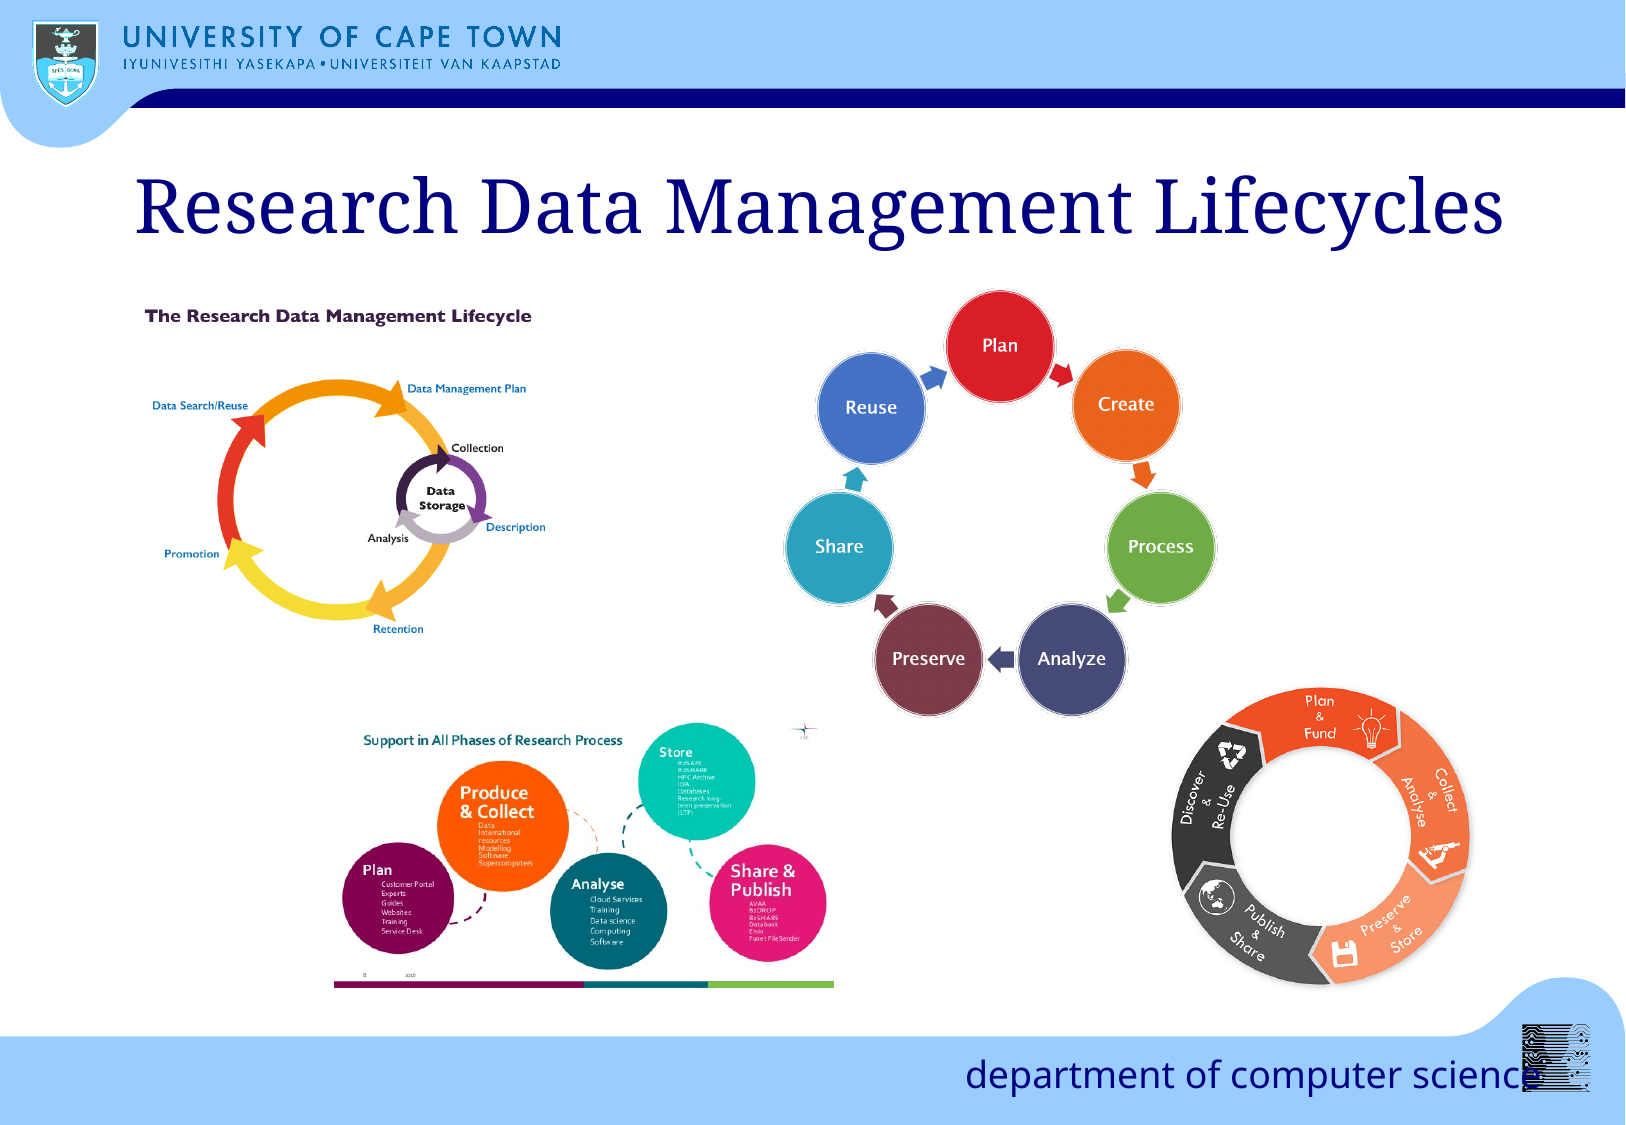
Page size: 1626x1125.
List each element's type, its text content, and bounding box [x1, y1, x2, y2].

picture [144, 306, 546, 635]
picture [120, 23, 563, 71]
picture [1526, 1070, 1536, 1076]
picture [334, 288, 1480, 995]
title Research Data Management Lifecycles [134, 140, 1571, 268]
picture [1522, 1024, 1591, 1092]
